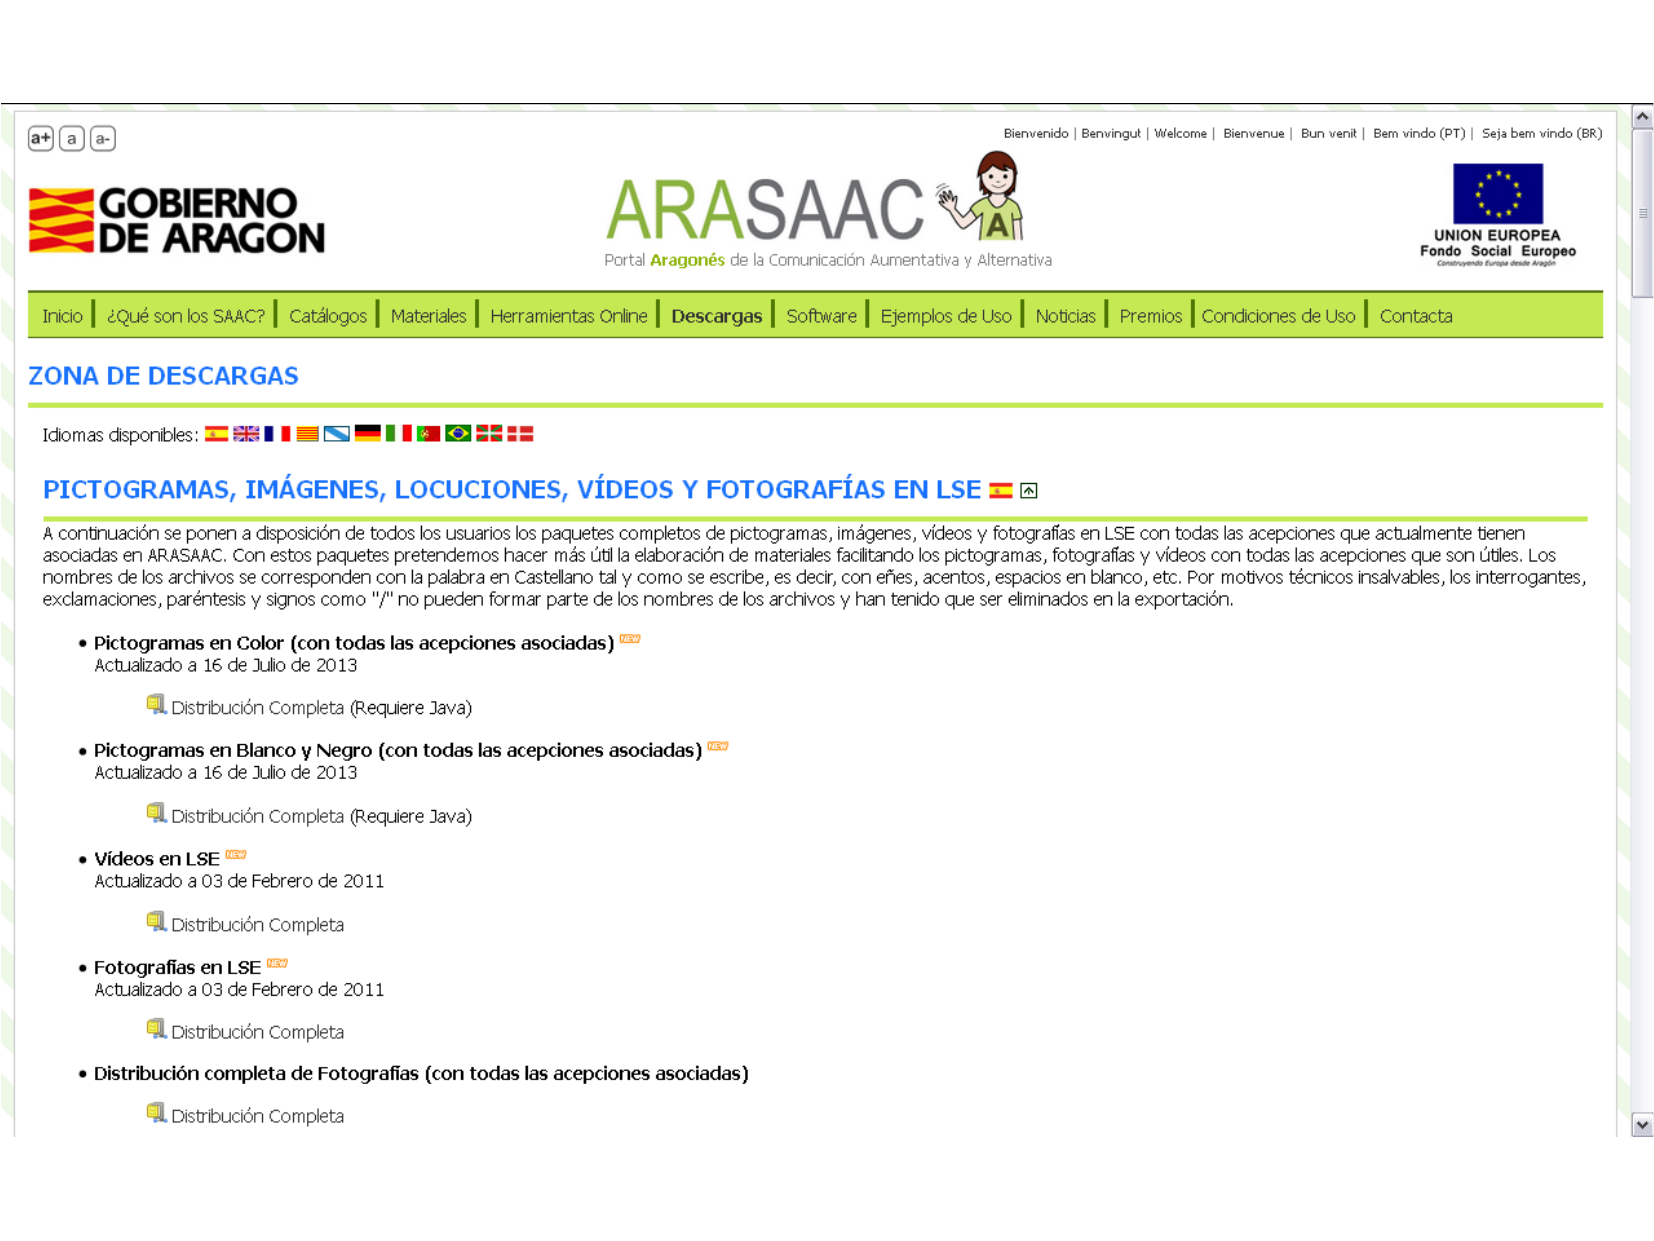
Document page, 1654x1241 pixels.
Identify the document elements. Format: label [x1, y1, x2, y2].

picture [1, 103, 1654, 1137]
